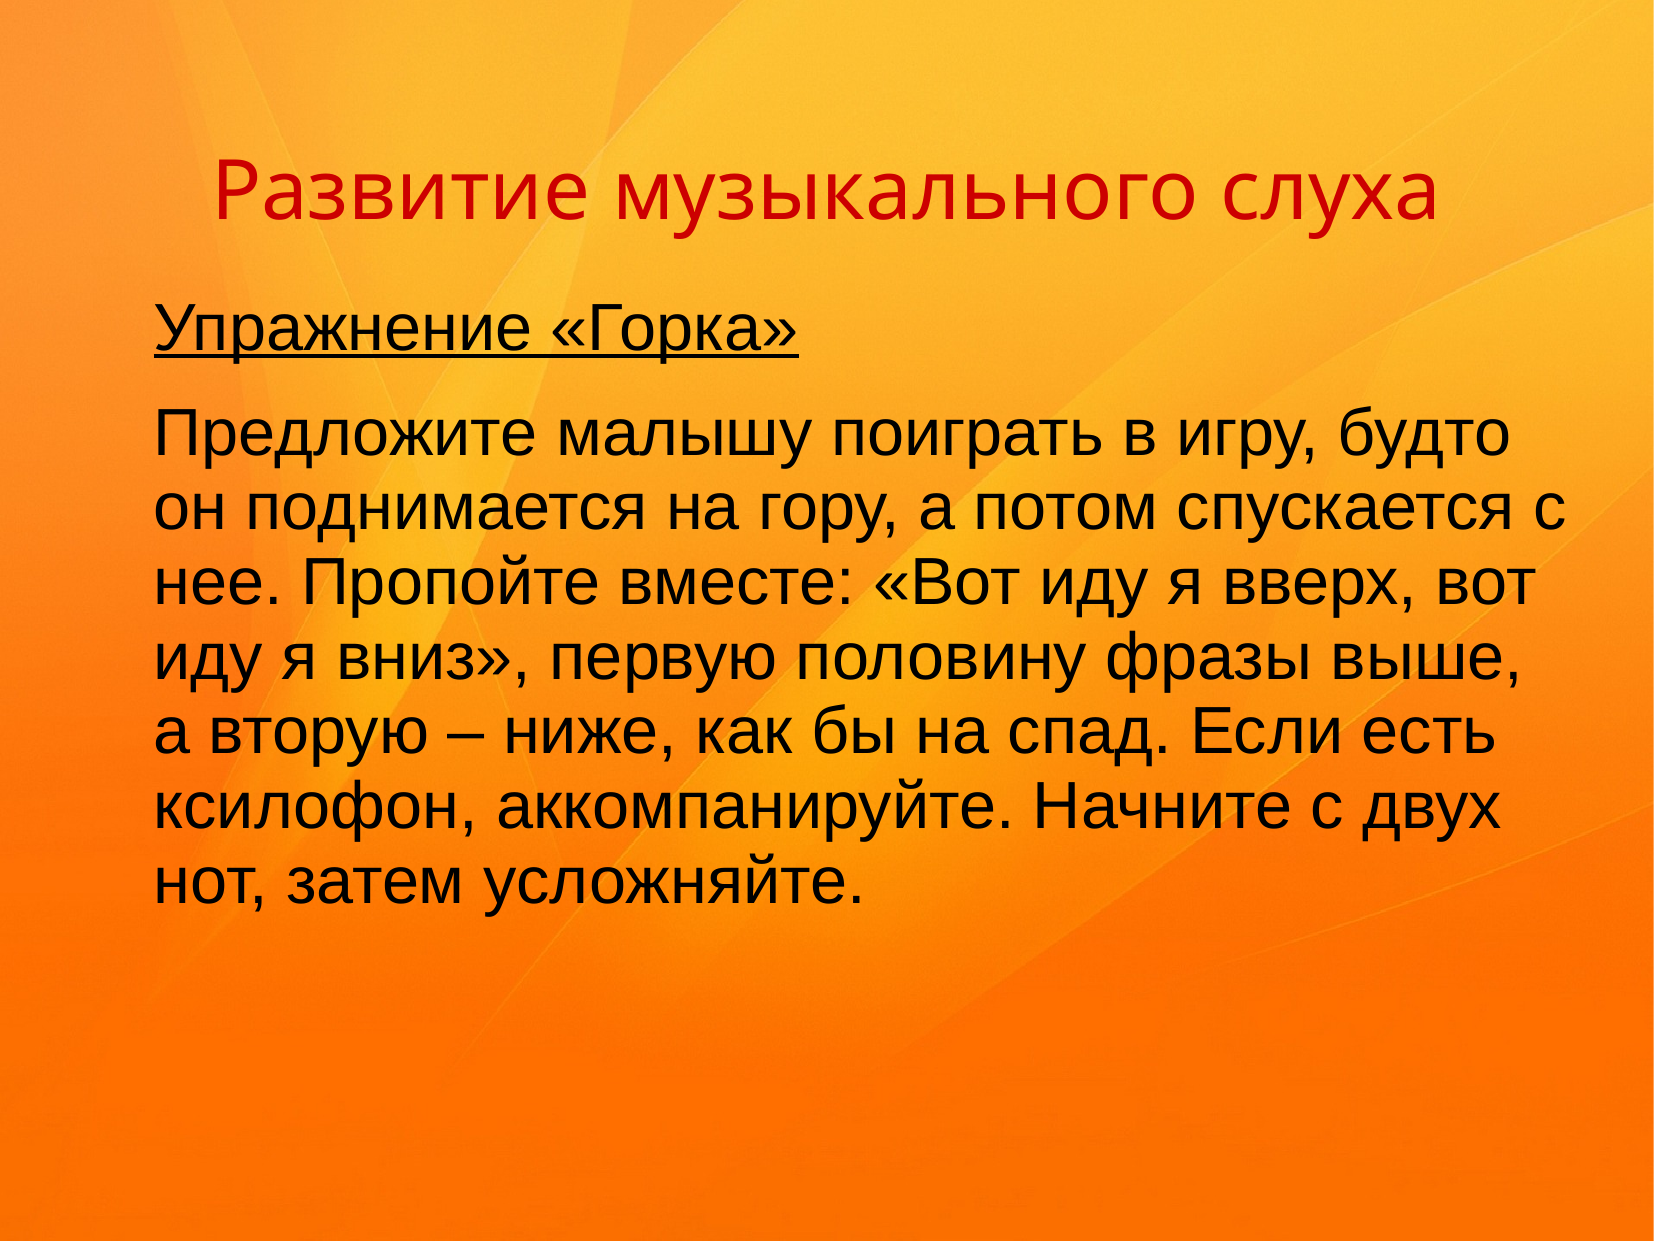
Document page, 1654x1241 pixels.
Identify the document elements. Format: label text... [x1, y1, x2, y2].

picture [0, 0, 1654, 1241]
title Развитие музыкального слуха [82, 49, 1571, 257]
list Упражнение «Горка» Предложите малышу поиграть в игру, будто он поднимается на гору, а потом спускается с нее. Пропойте вместе: «Вот иду я вверх, вот иду я вниз», первую половину фразы выше, а вторую – ниже, как бы на спад. Если есть ксилофон, аккомпанируйте. Начните с двух нот, затем усложняйте. [82, 290, 1571, 1109]
